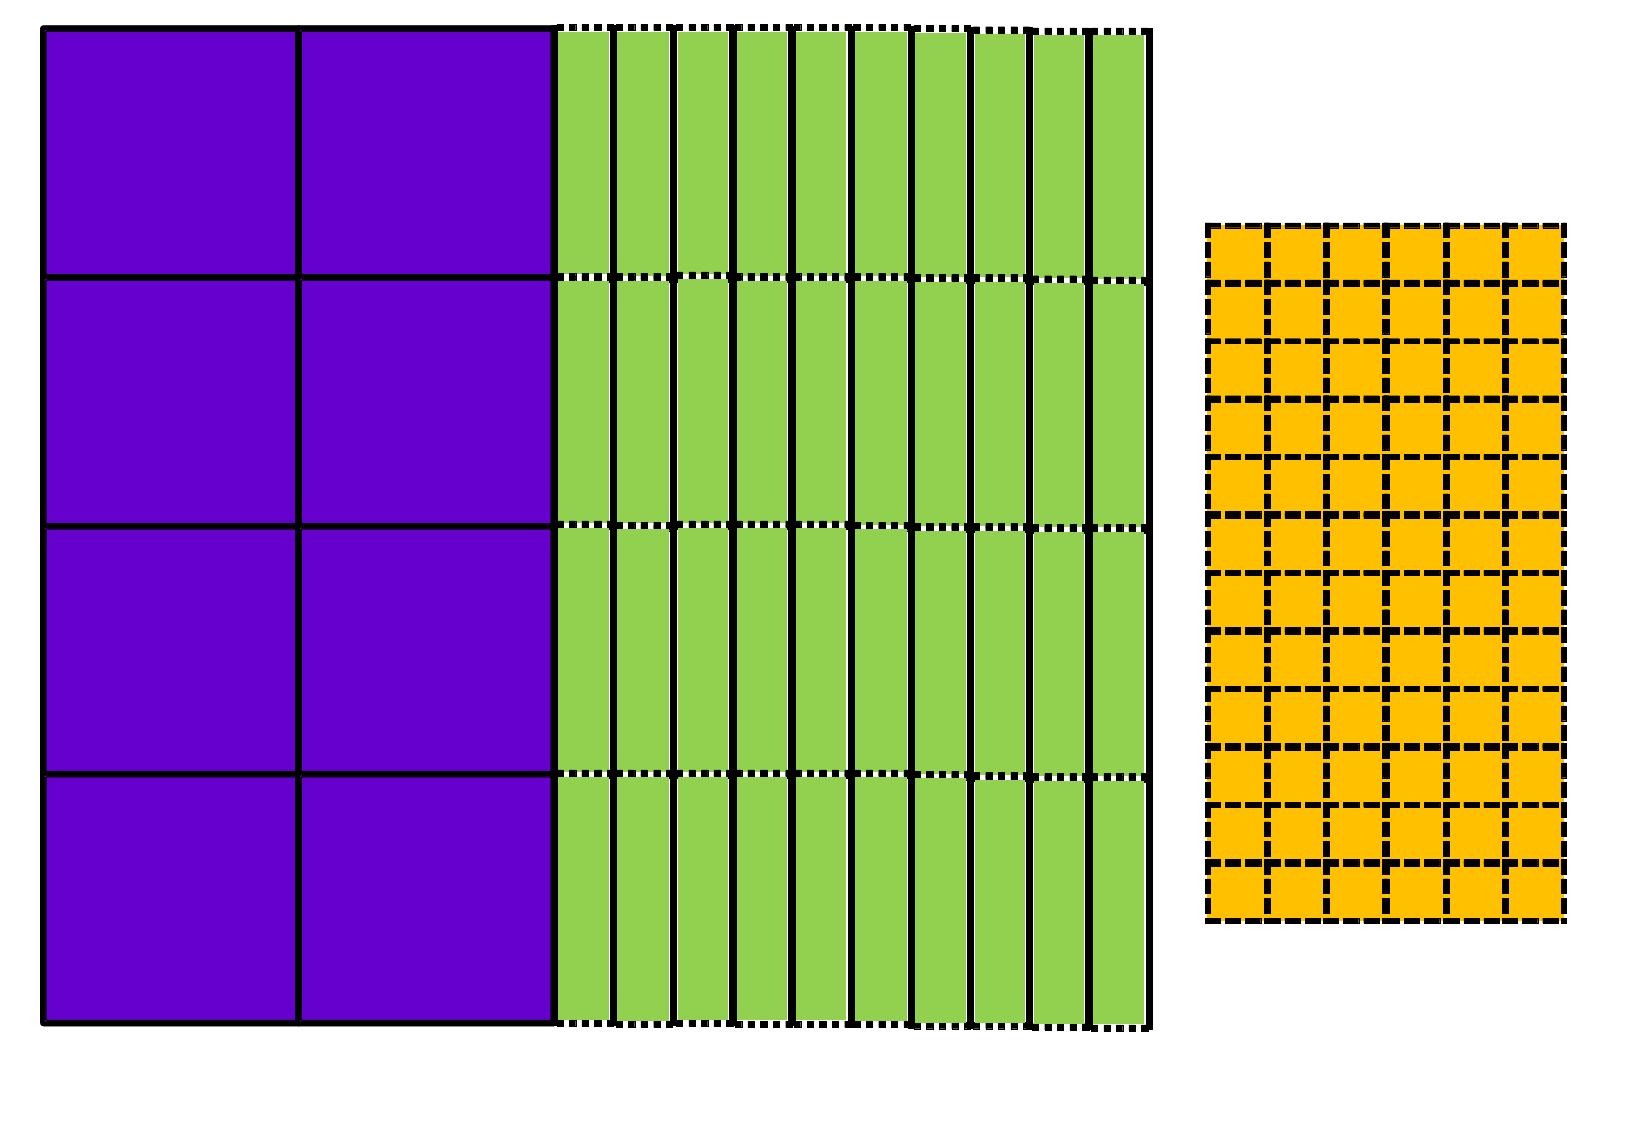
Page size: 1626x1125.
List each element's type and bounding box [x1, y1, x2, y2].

picture [39, 23, 1583, 1032]
